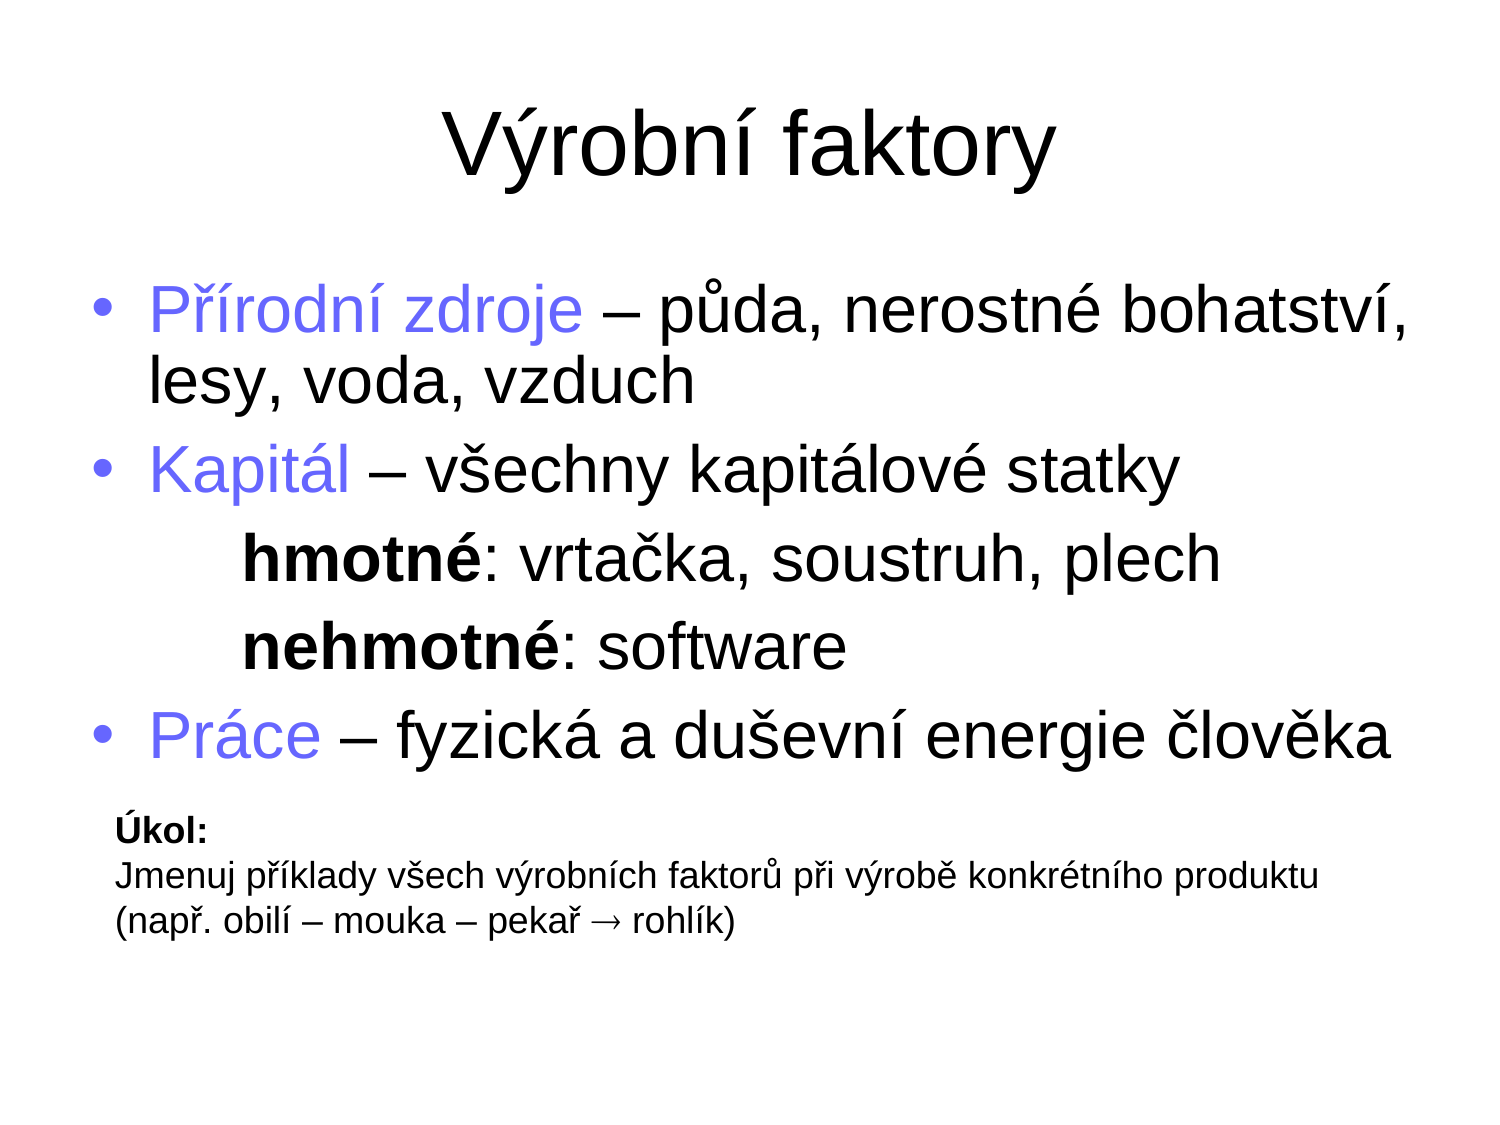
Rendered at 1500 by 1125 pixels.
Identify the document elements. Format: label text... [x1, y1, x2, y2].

list Přírodní zdroje – půda, nerostné bohatství, lesy, voda, vzduch Kapitál – všechny kapitálové statky hmotné: vrtačka, soustruh, plech nehmotné: software Práce – fyzická a duševní energie člověka [76, 267, 1427, 816]
title Výrobní faktory [75, 45, 1426, 233]
text_box Úkol: Jmenuj příklady všech výrobních faktorů při výrobě konkrétního produktu (např. obilí – mouka – pekař  rohlík) [100, 798, 1424, 950]
